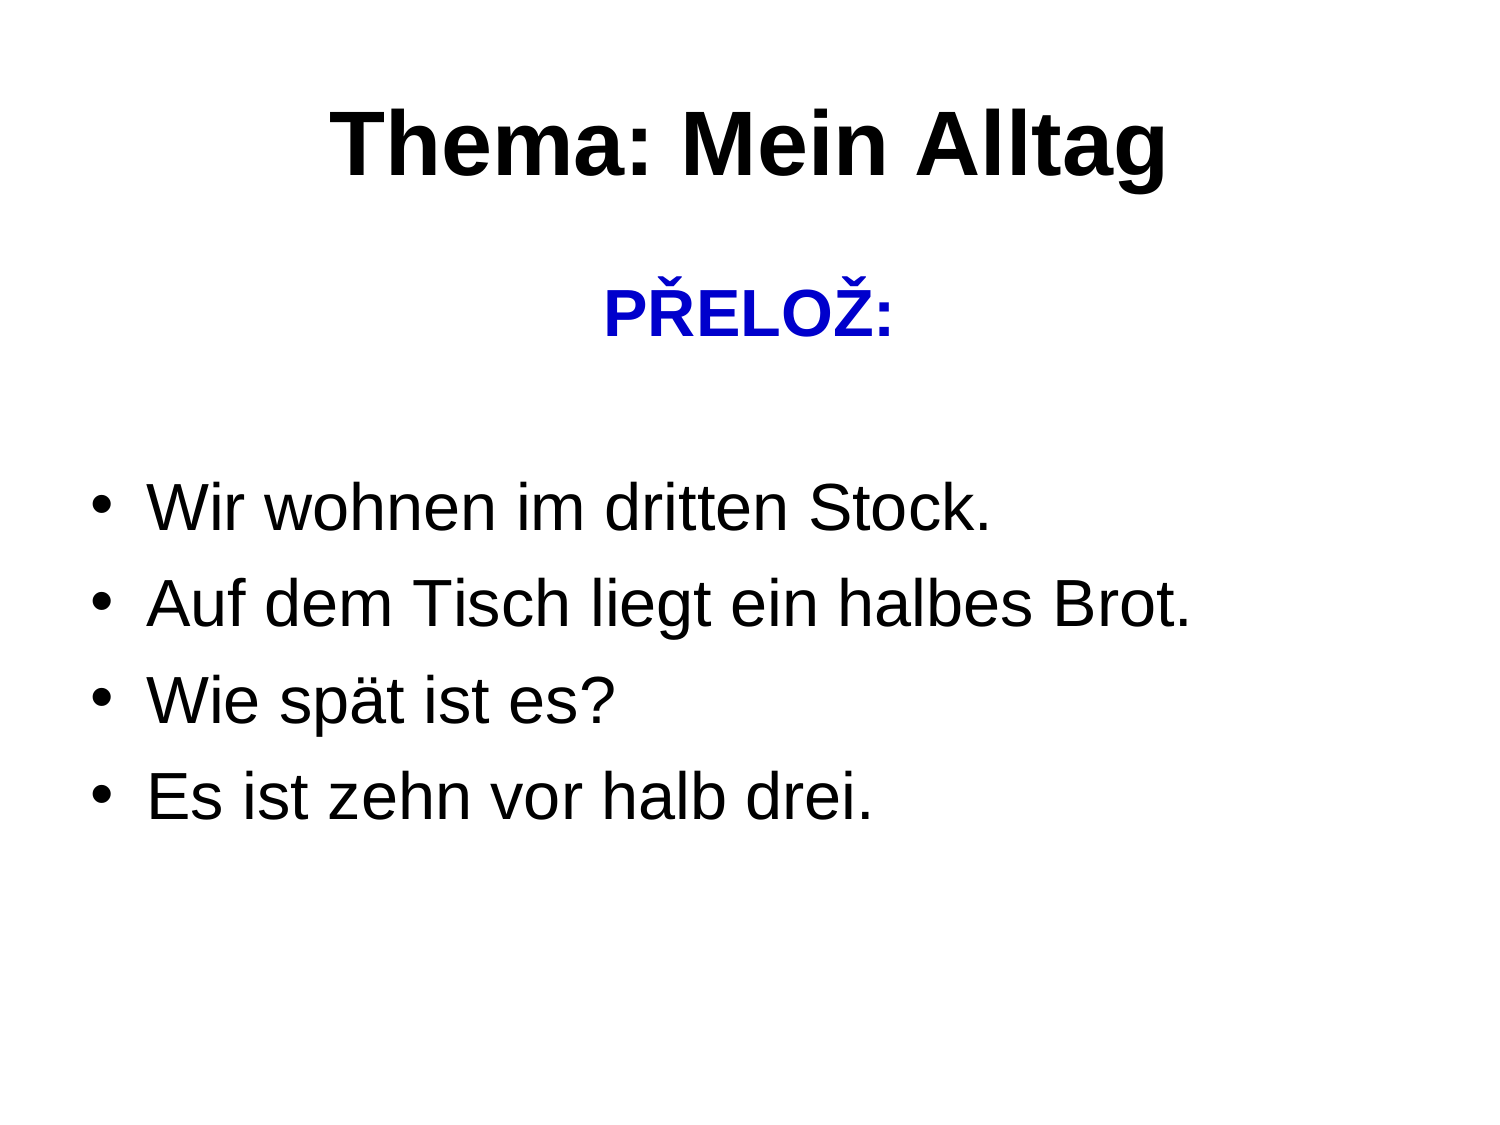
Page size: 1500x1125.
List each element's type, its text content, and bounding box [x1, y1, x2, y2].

list PŘELOŽ: Wir wohnen im dritten Stock. Auf dem Tisch liegt ein halbes Brot. Wie spät ist es? Es ist zehn vor halb drei. [75, 262, 1426, 1006]
title Thema: Mein Alltag [75, 45, 1426, 233]
